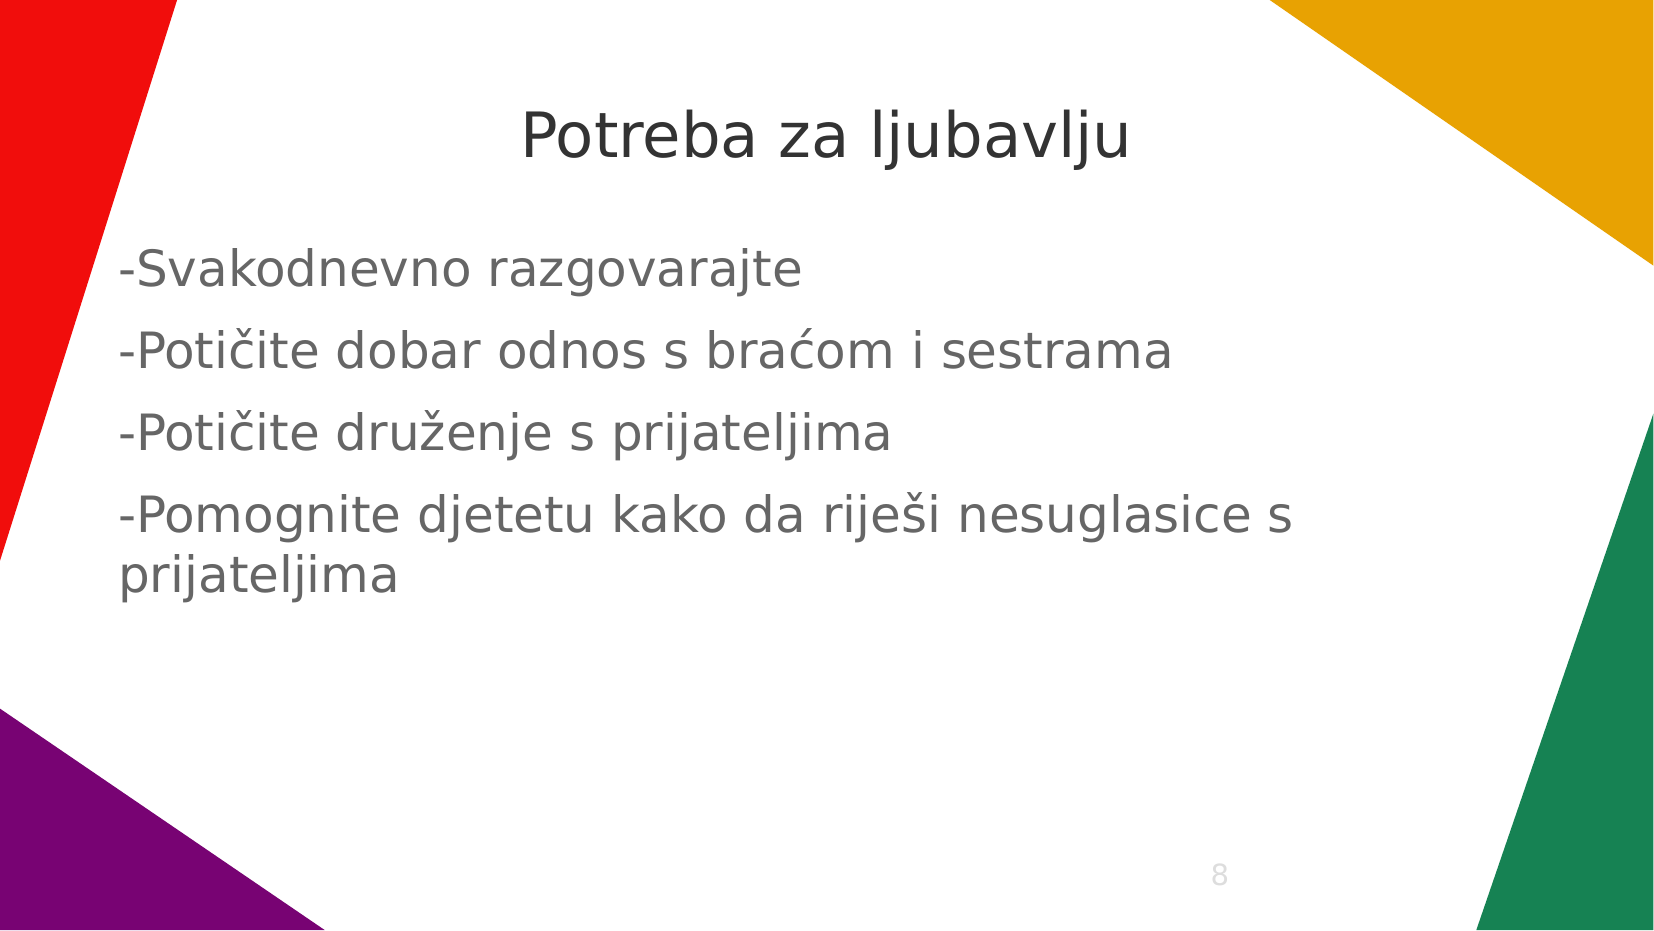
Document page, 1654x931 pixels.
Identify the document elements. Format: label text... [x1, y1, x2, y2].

list -Svakodnevno razgovarajte -Potičite dobar odnos s braćom i sestrama -Potičite druženje s prijateljima -Pomognite djetetu kako da riješi nesuglasice s prijateljima [118, 236, 1536, 827]
title Potreba za ljubavlju [118, 59, 1536, 207]
text_box [1210, 856, 1595, 916]
